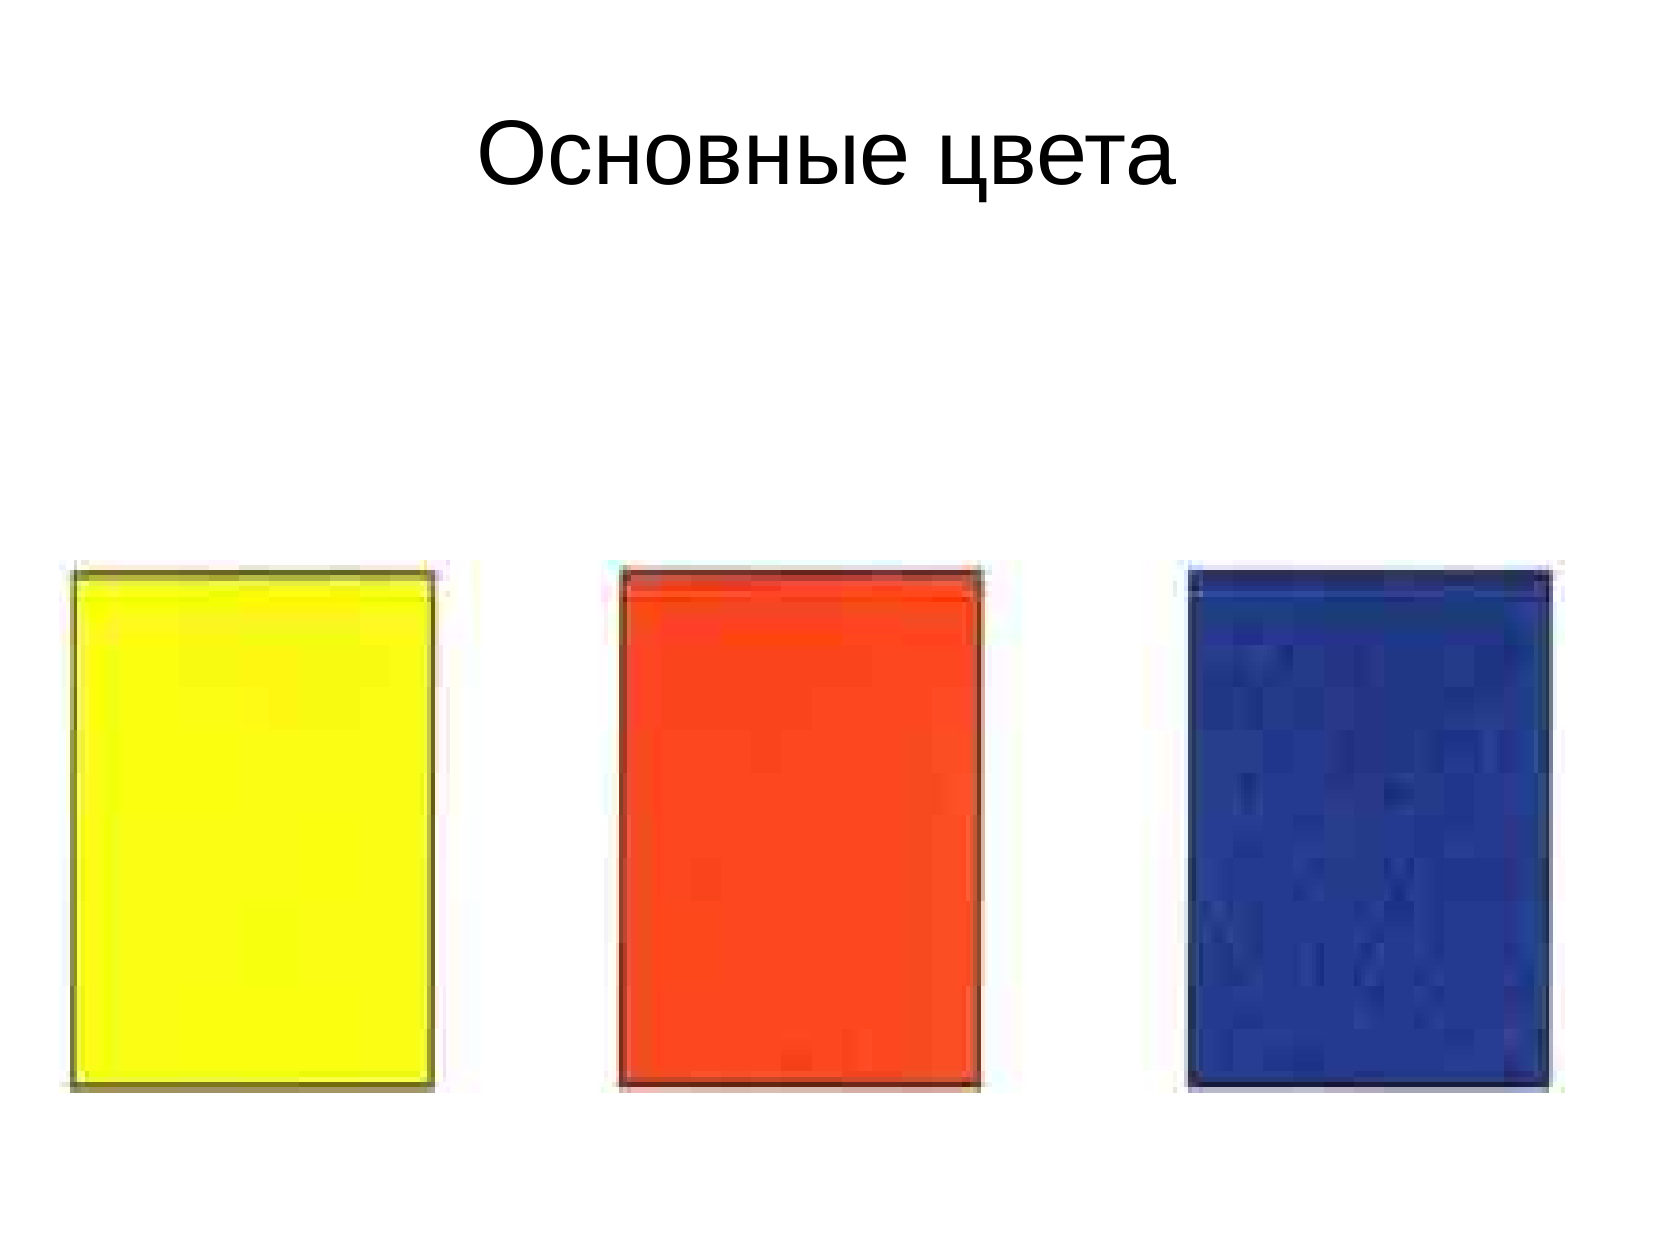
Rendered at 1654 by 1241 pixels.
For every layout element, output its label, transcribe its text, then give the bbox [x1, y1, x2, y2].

title Основные цвета [82, 56, 1571, 250]
picture [59, 560, 1565, 1093]
